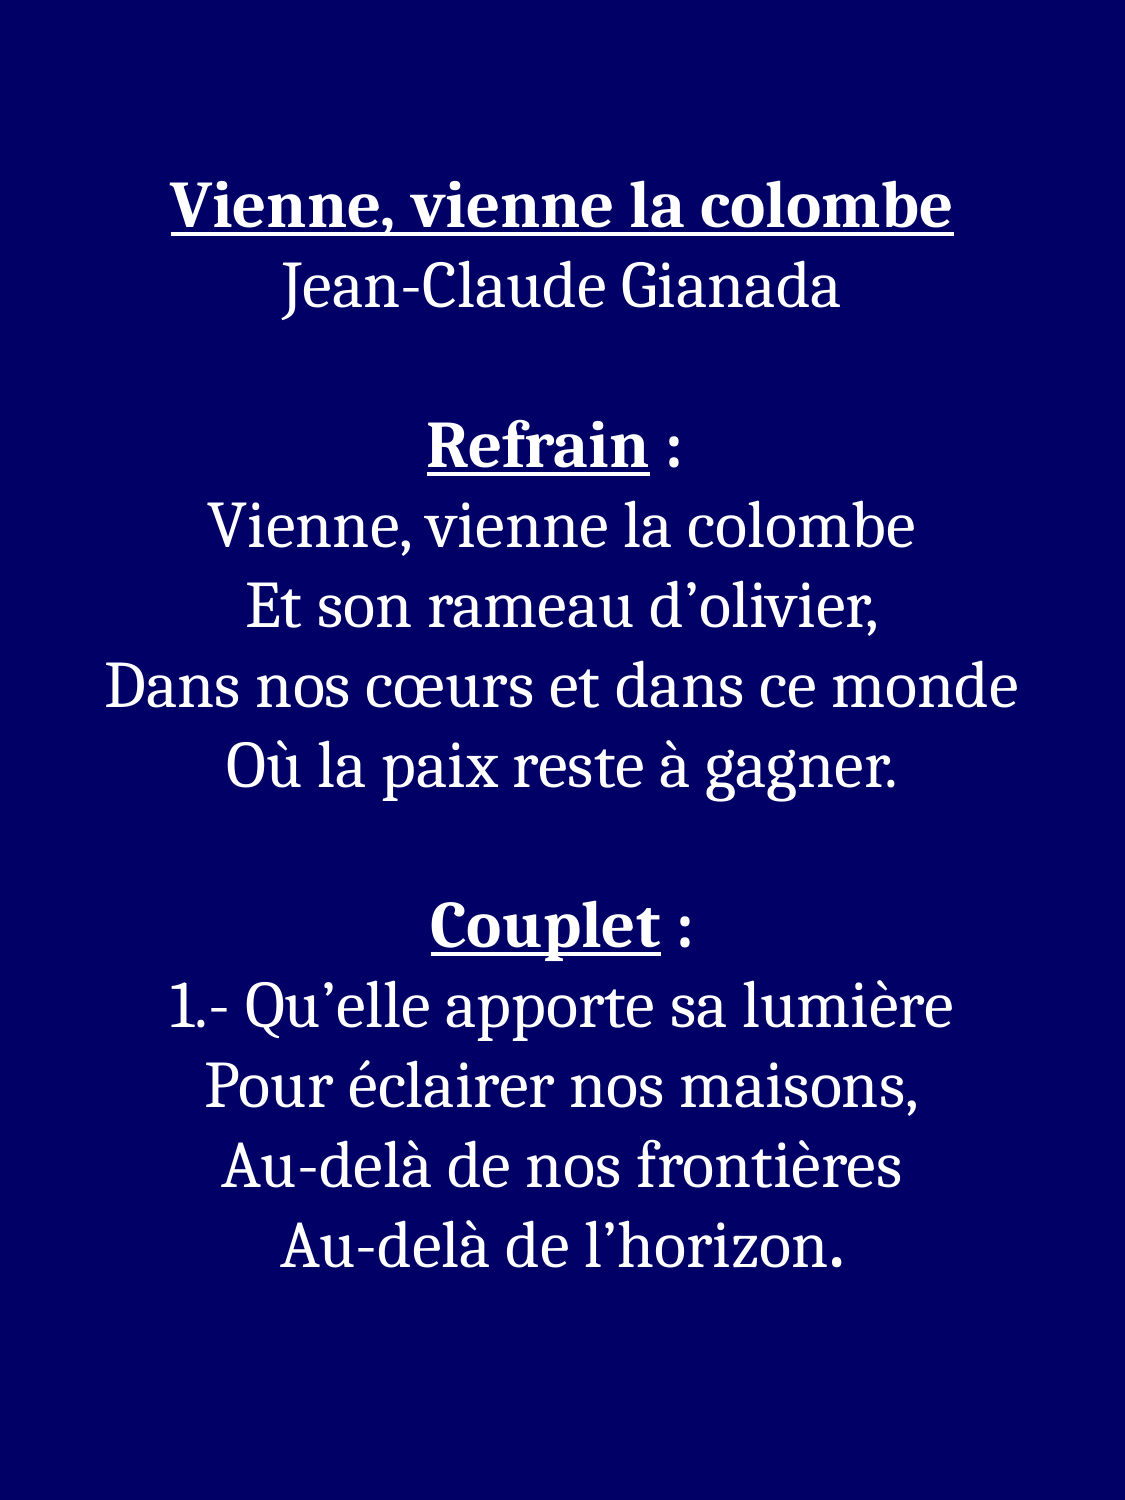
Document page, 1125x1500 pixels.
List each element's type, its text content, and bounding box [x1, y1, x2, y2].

text_box Vienne, vienne la colombe Jean-Claude Gianada Refrain : Vienne, vienne la colombe Et son rameau d’olivier, Dans nos cœurs et dans ce monde Où la paix reste à gagner. Couplet : 1.- Qu’elle apporte sa lumière Pour éclairer nos maisons, Au-delà de nos frontières Au-delà de l’horizon. [0, 93, 1125, 1289]
